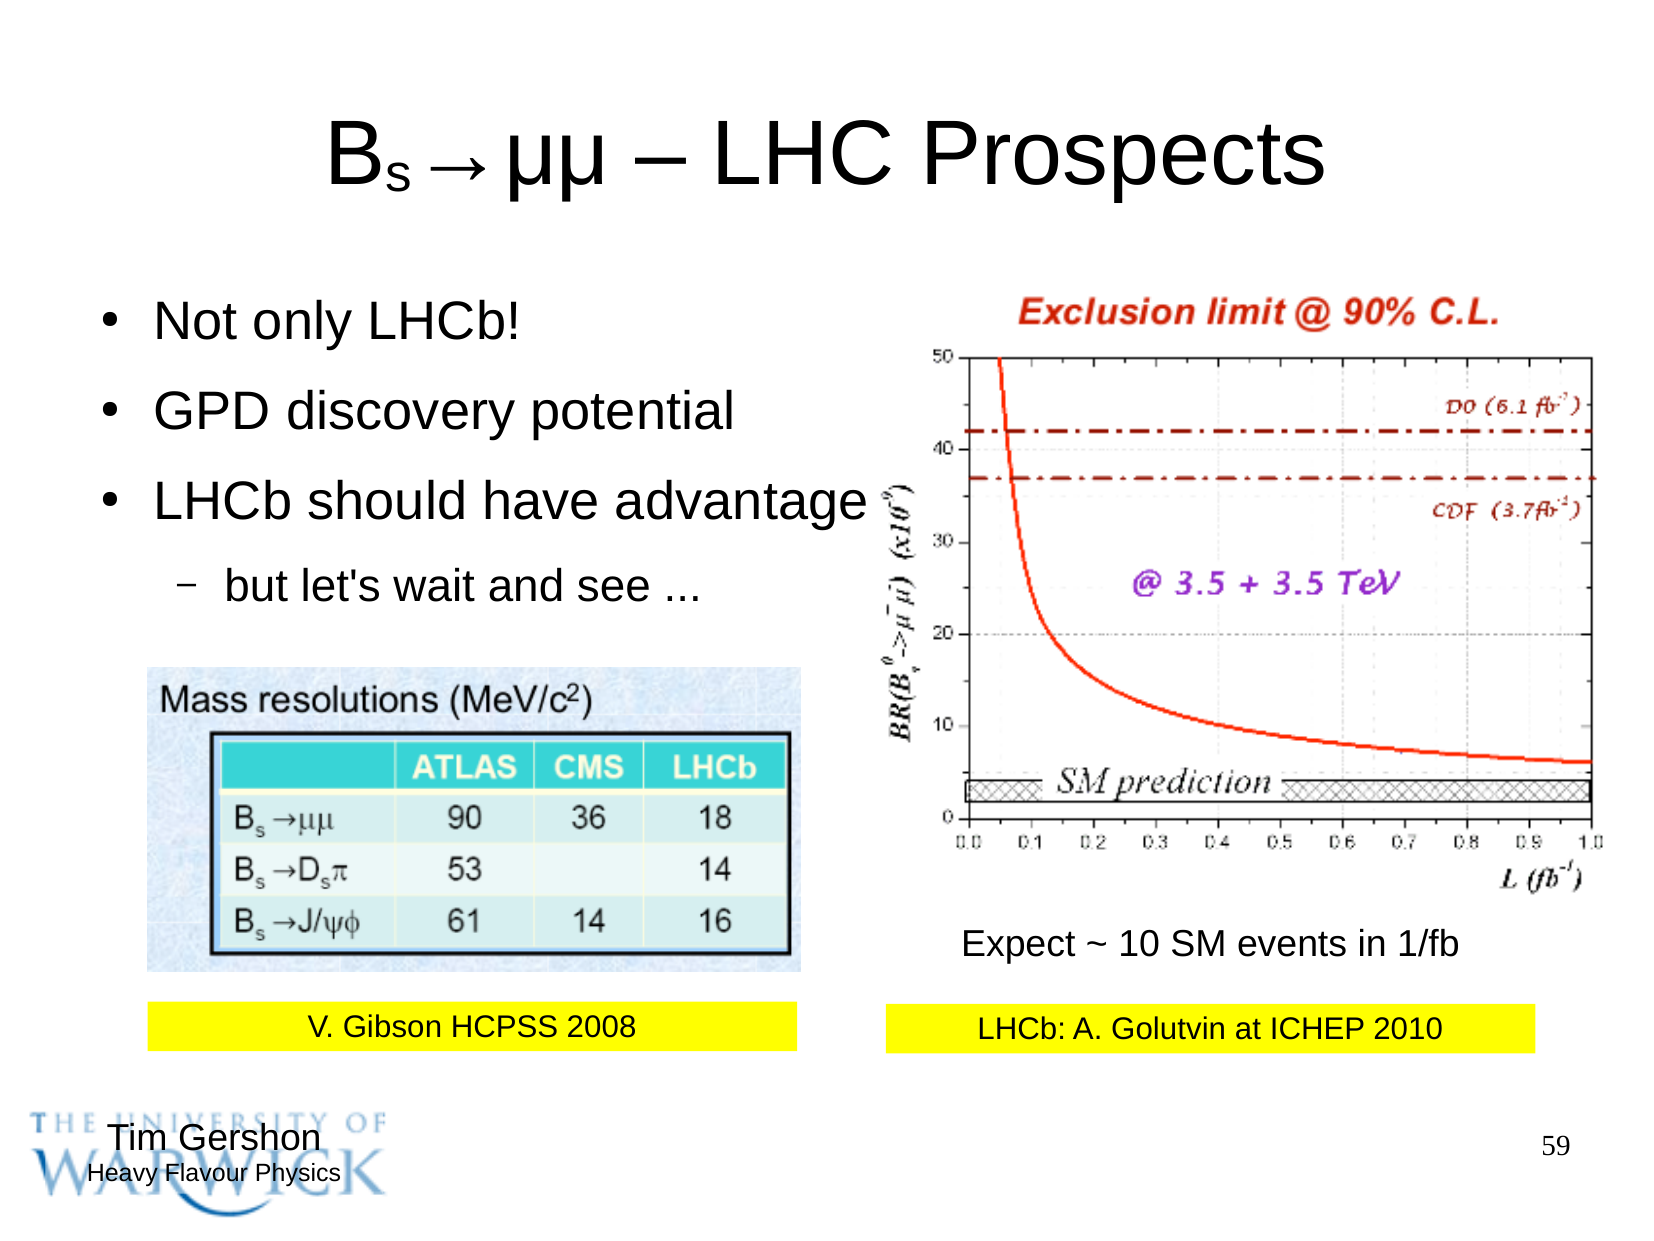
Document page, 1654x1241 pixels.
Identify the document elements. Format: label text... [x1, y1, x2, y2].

text_box V. Gibson HCPSS 2008 [147, 1001, 798, 1052]
picture [147, 667, 801, 972]
text_box Tim Gershon Heavy Flavour Physics [45, 1108, 383, 1194]
list Not only LHCb! GPD discovery potential LHCb should have advantage but let's wait and see ... [82, 290, 1571, 1094]
picture [19, 1106, 406, 1232]
title Bs→μμ – LHC Prospects [82, 56, 1571, 250]
picture [862, 272, 1634, 918]
